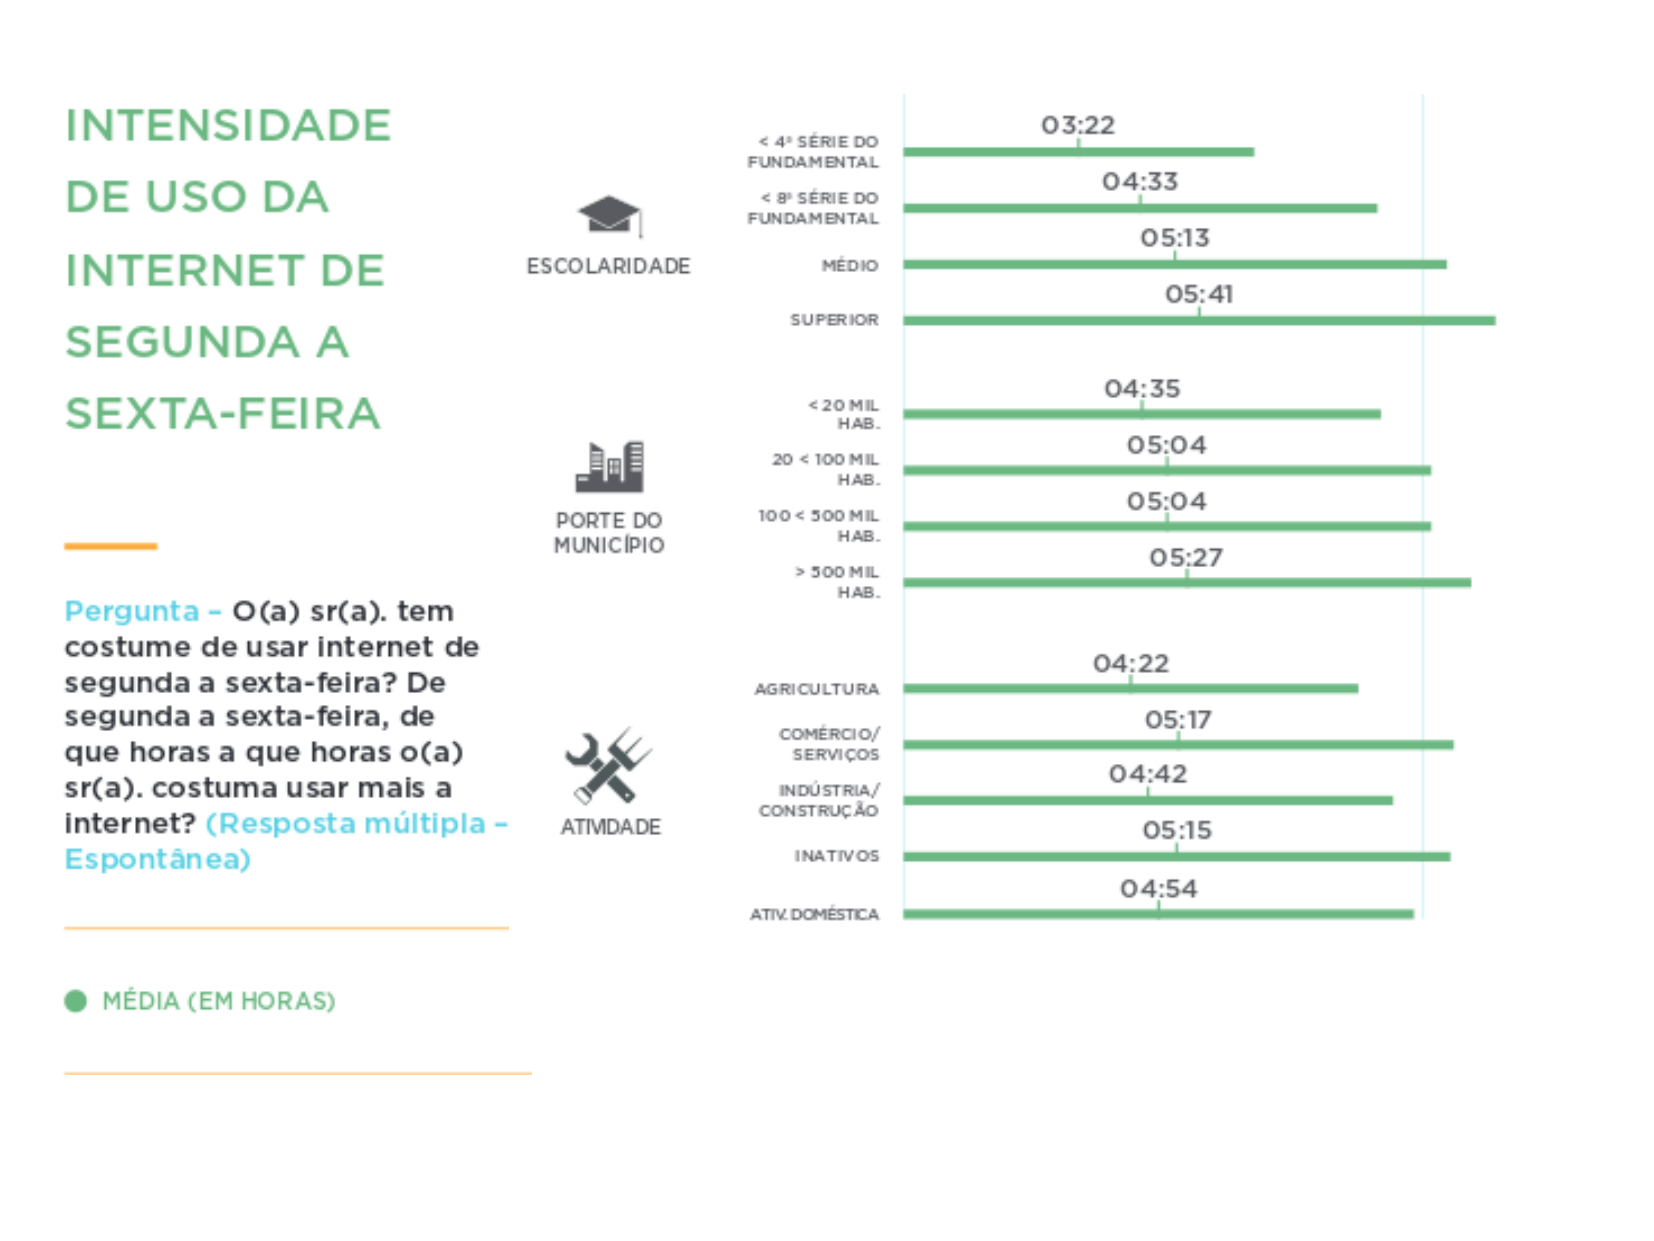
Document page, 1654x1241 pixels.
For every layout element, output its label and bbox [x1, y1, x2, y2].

picture [20, 92, 1560, 1075]
